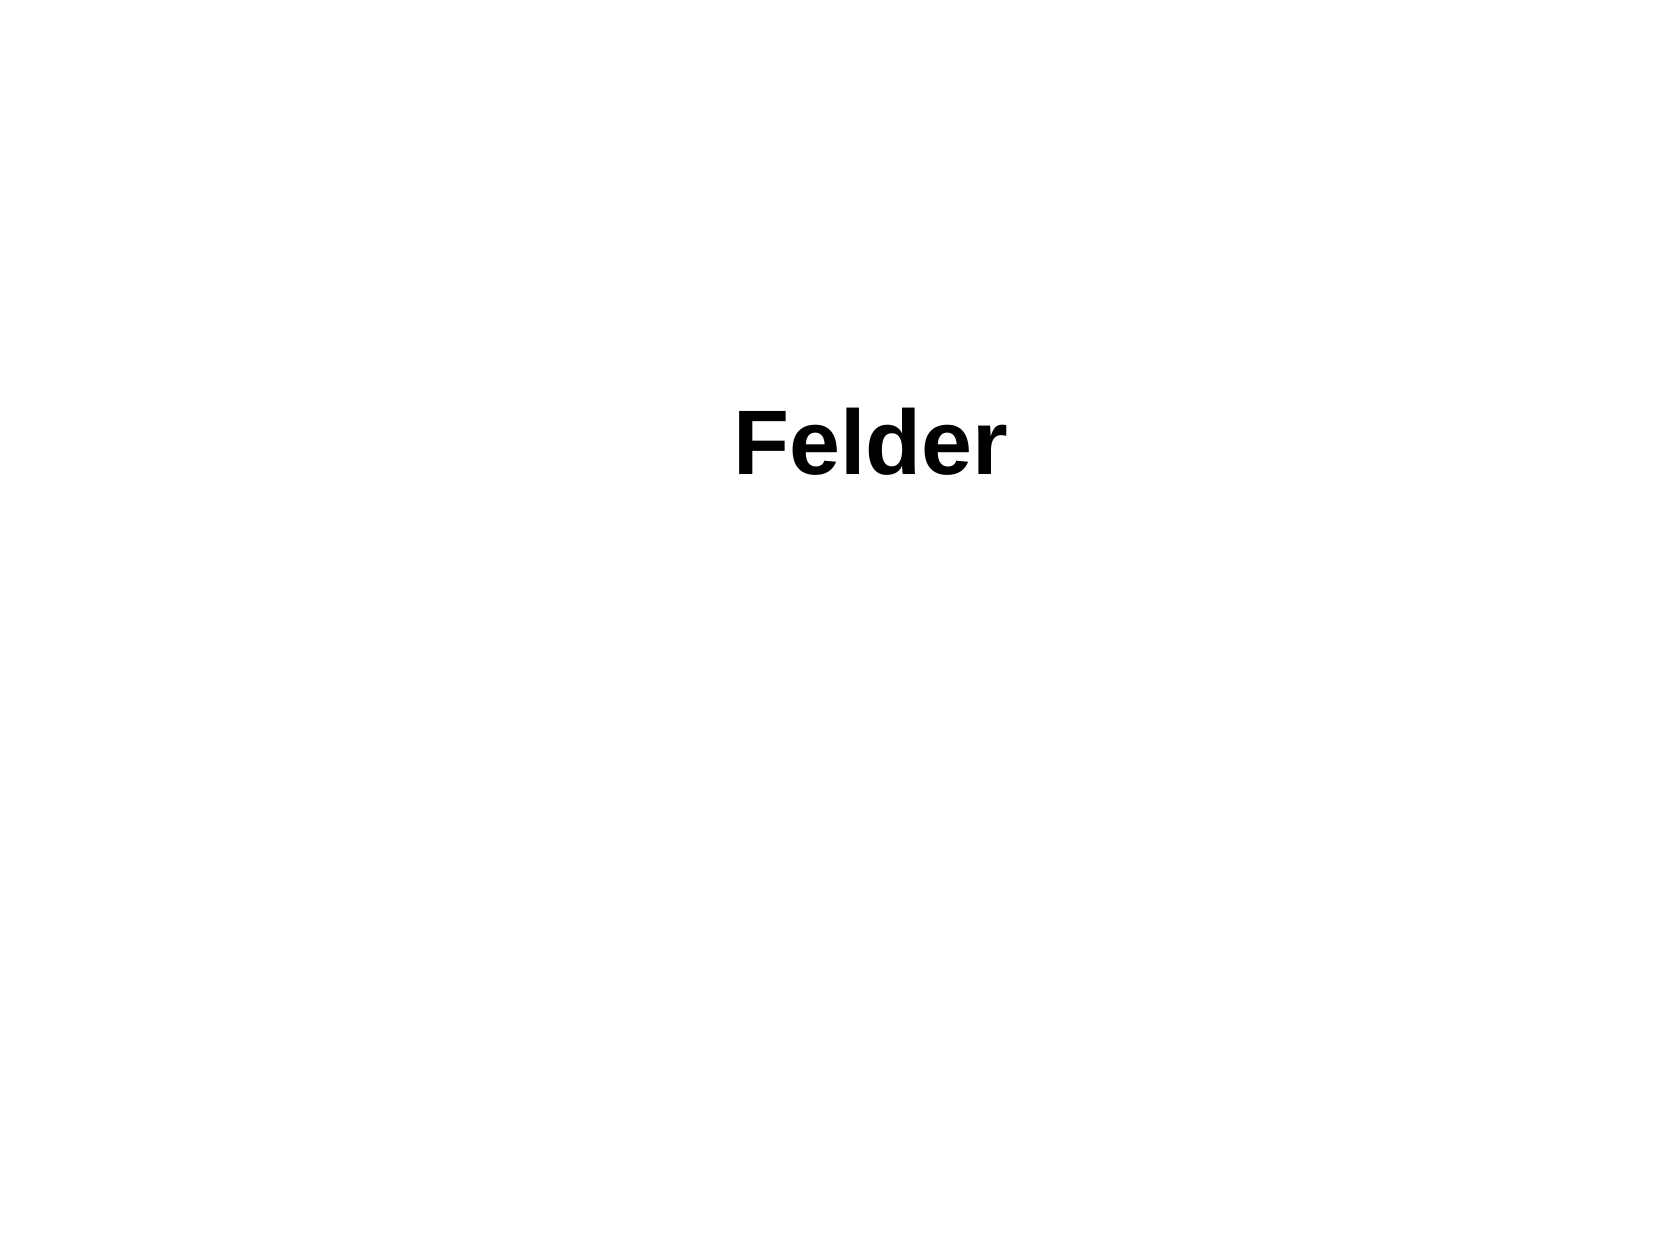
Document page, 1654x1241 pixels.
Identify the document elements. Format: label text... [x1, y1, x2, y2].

text_box Felder [147, 383, 1595, 502]
